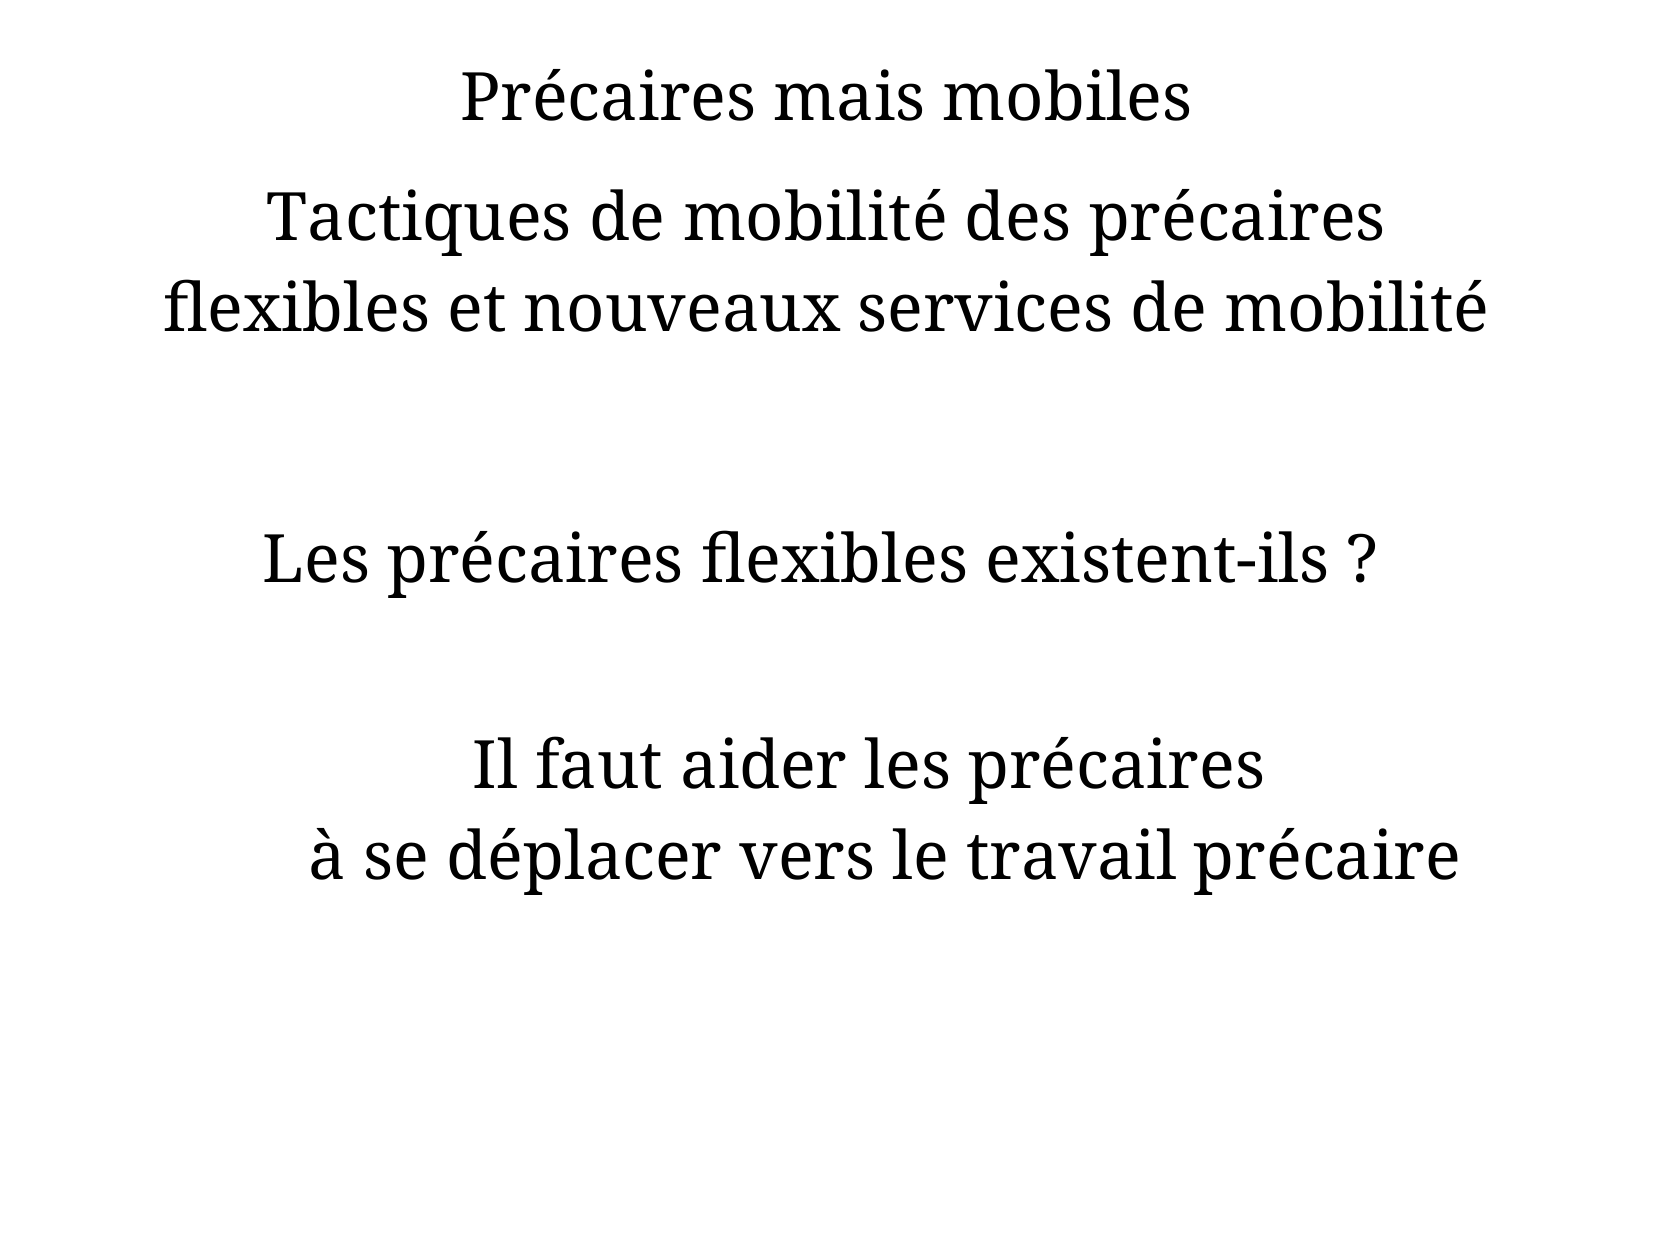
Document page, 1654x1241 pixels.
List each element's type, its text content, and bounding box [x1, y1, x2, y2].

text_box Les précaires flexibles existent-ils ? [118, 503, 1506, 609]
text_box Précaires mais mobiles Tactiques de mobilité des précaires flexibles et nouveaux services de mobilité [147, 41, 1506, 356]
text_box Il faut aider les précaires à se déplacer vers le travail précaire [118, 710, 1506, 906]
